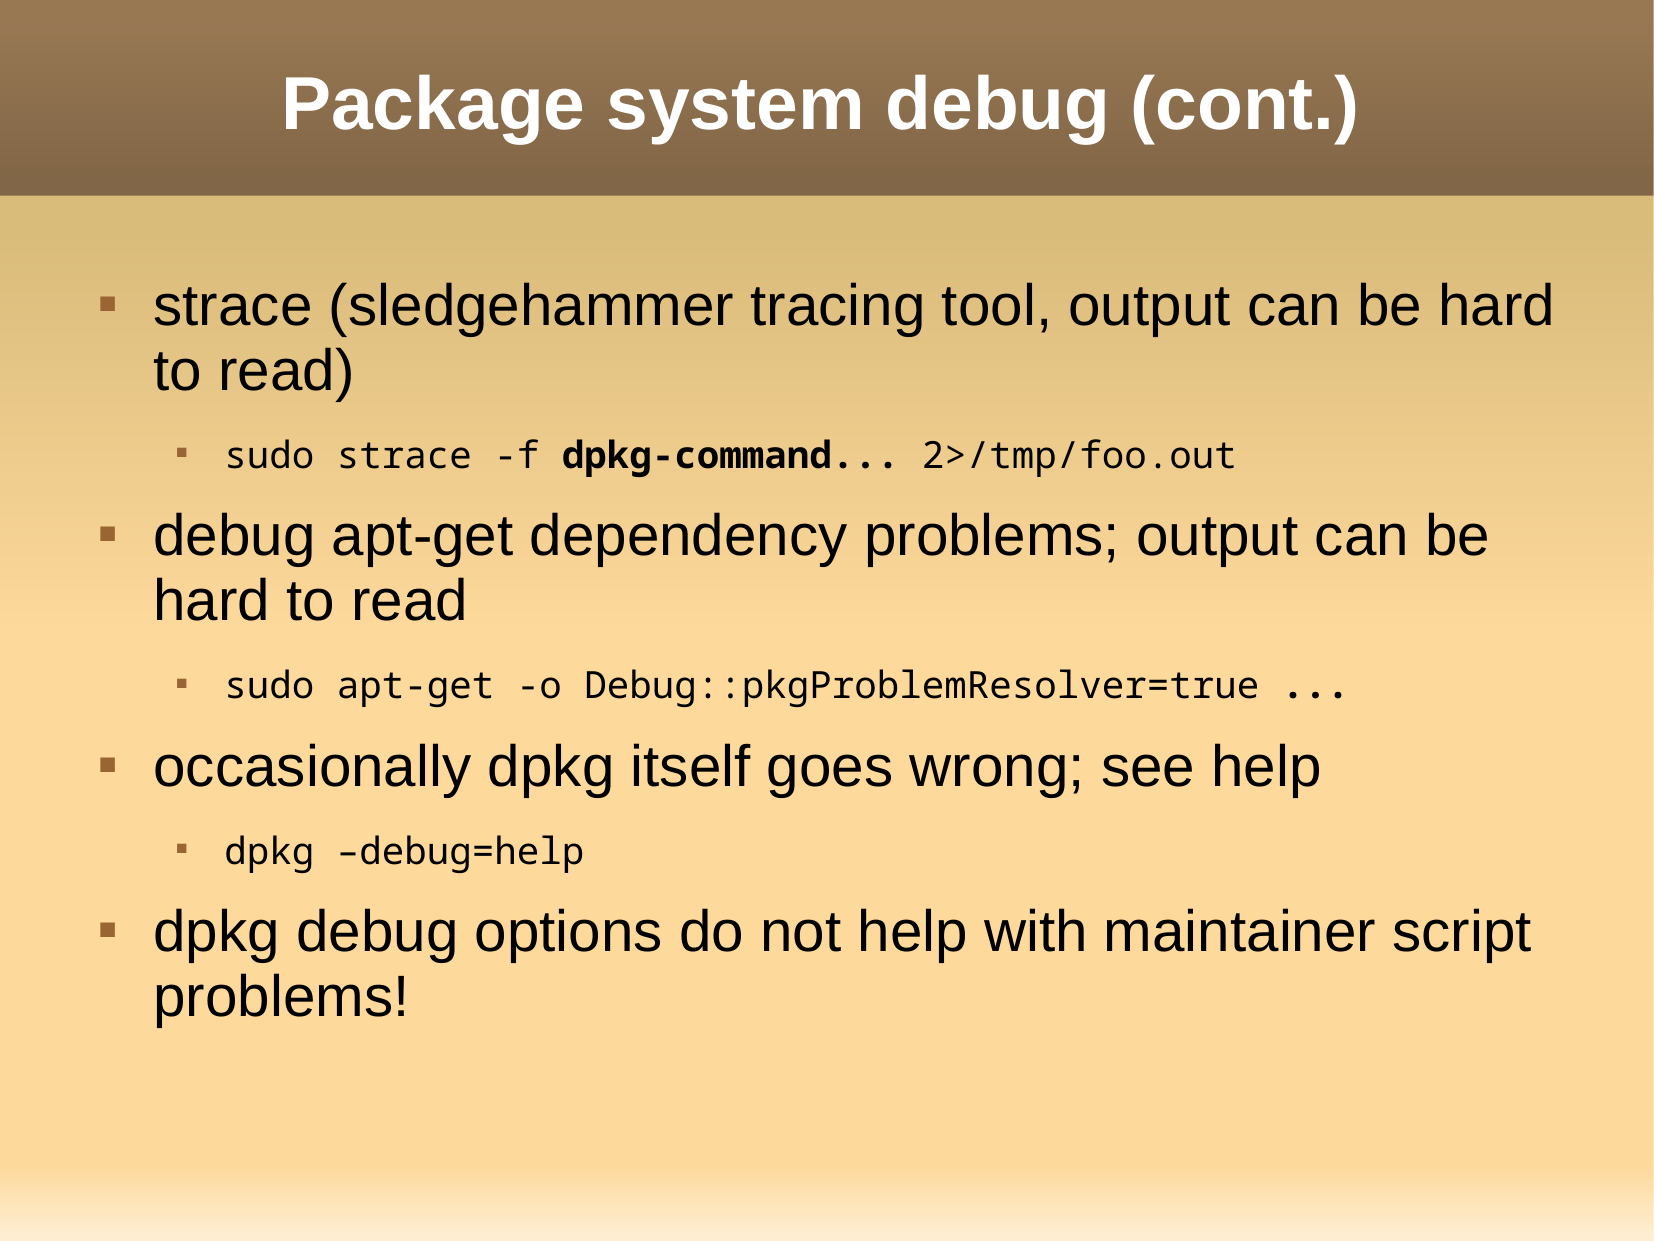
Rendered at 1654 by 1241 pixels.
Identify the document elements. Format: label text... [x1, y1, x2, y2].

title Package system debug (cont.) [76, 0, 1565, 208]
list strace (sledgehammer tracing tool, output can be hard to read) sudo strace -f dpkg-command... 2>/tmp/foo.out debug apt-get dependency problems; output can be hard to read sudo apt-get -o Debug::pkgProblemResolver=true ... occasionally dpkg itself goes wrong; see help dpkg –debug=help dpkg debug options do not help with maintainer script problems! [82, 272, 1571, 1077]
picture [0, 0, 1654, 1241]
